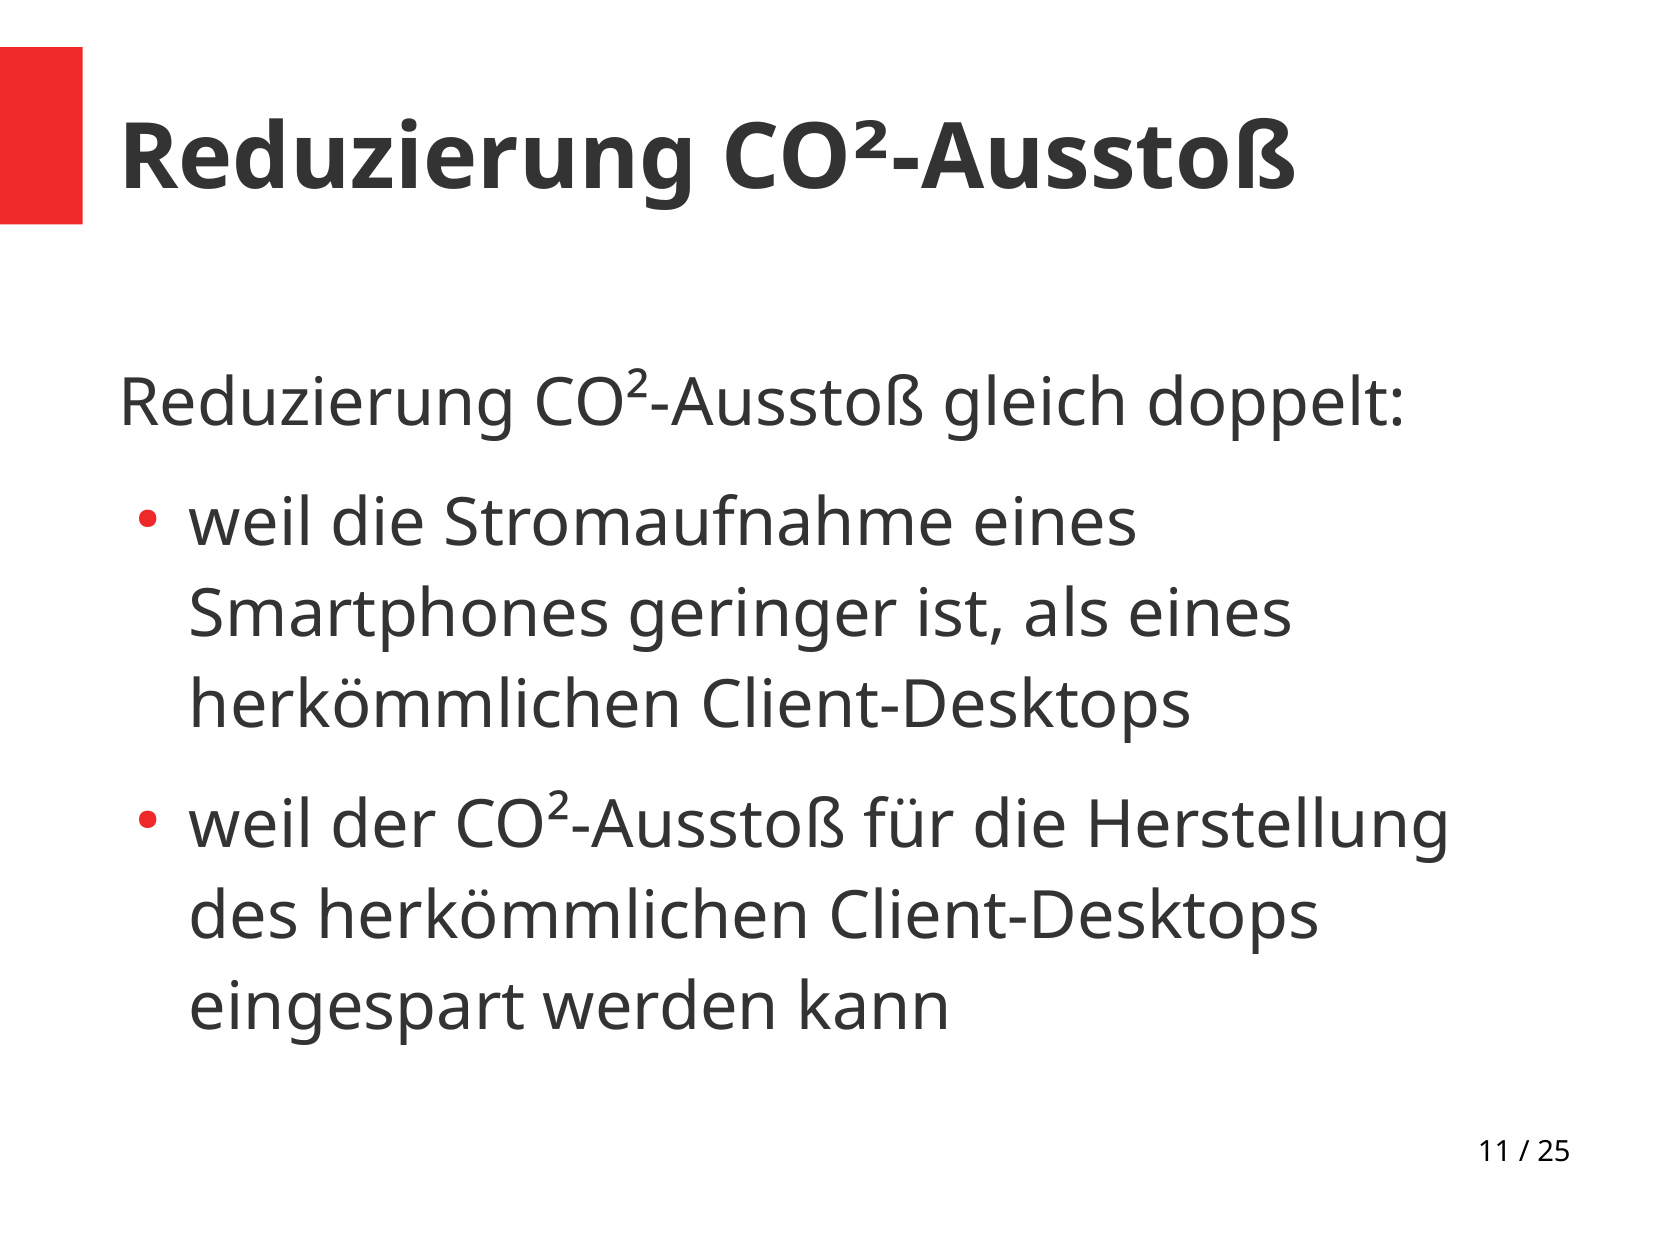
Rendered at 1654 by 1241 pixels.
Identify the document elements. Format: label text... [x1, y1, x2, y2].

title Reduzierung CO²-Ausstoß [118, 49, 1571, 257]
list Reduzierung CO²-Ausstoß gleich doppelt: weil die Stromaufnahme eines Smartphones geringer ist, als eines herkömmlichen Client-Desktops weil der CO²-Ausstoß für die Herstellung des herkömmlichen Client-Desktops eingespart werden kann [118, 354, 1536, 1087]
